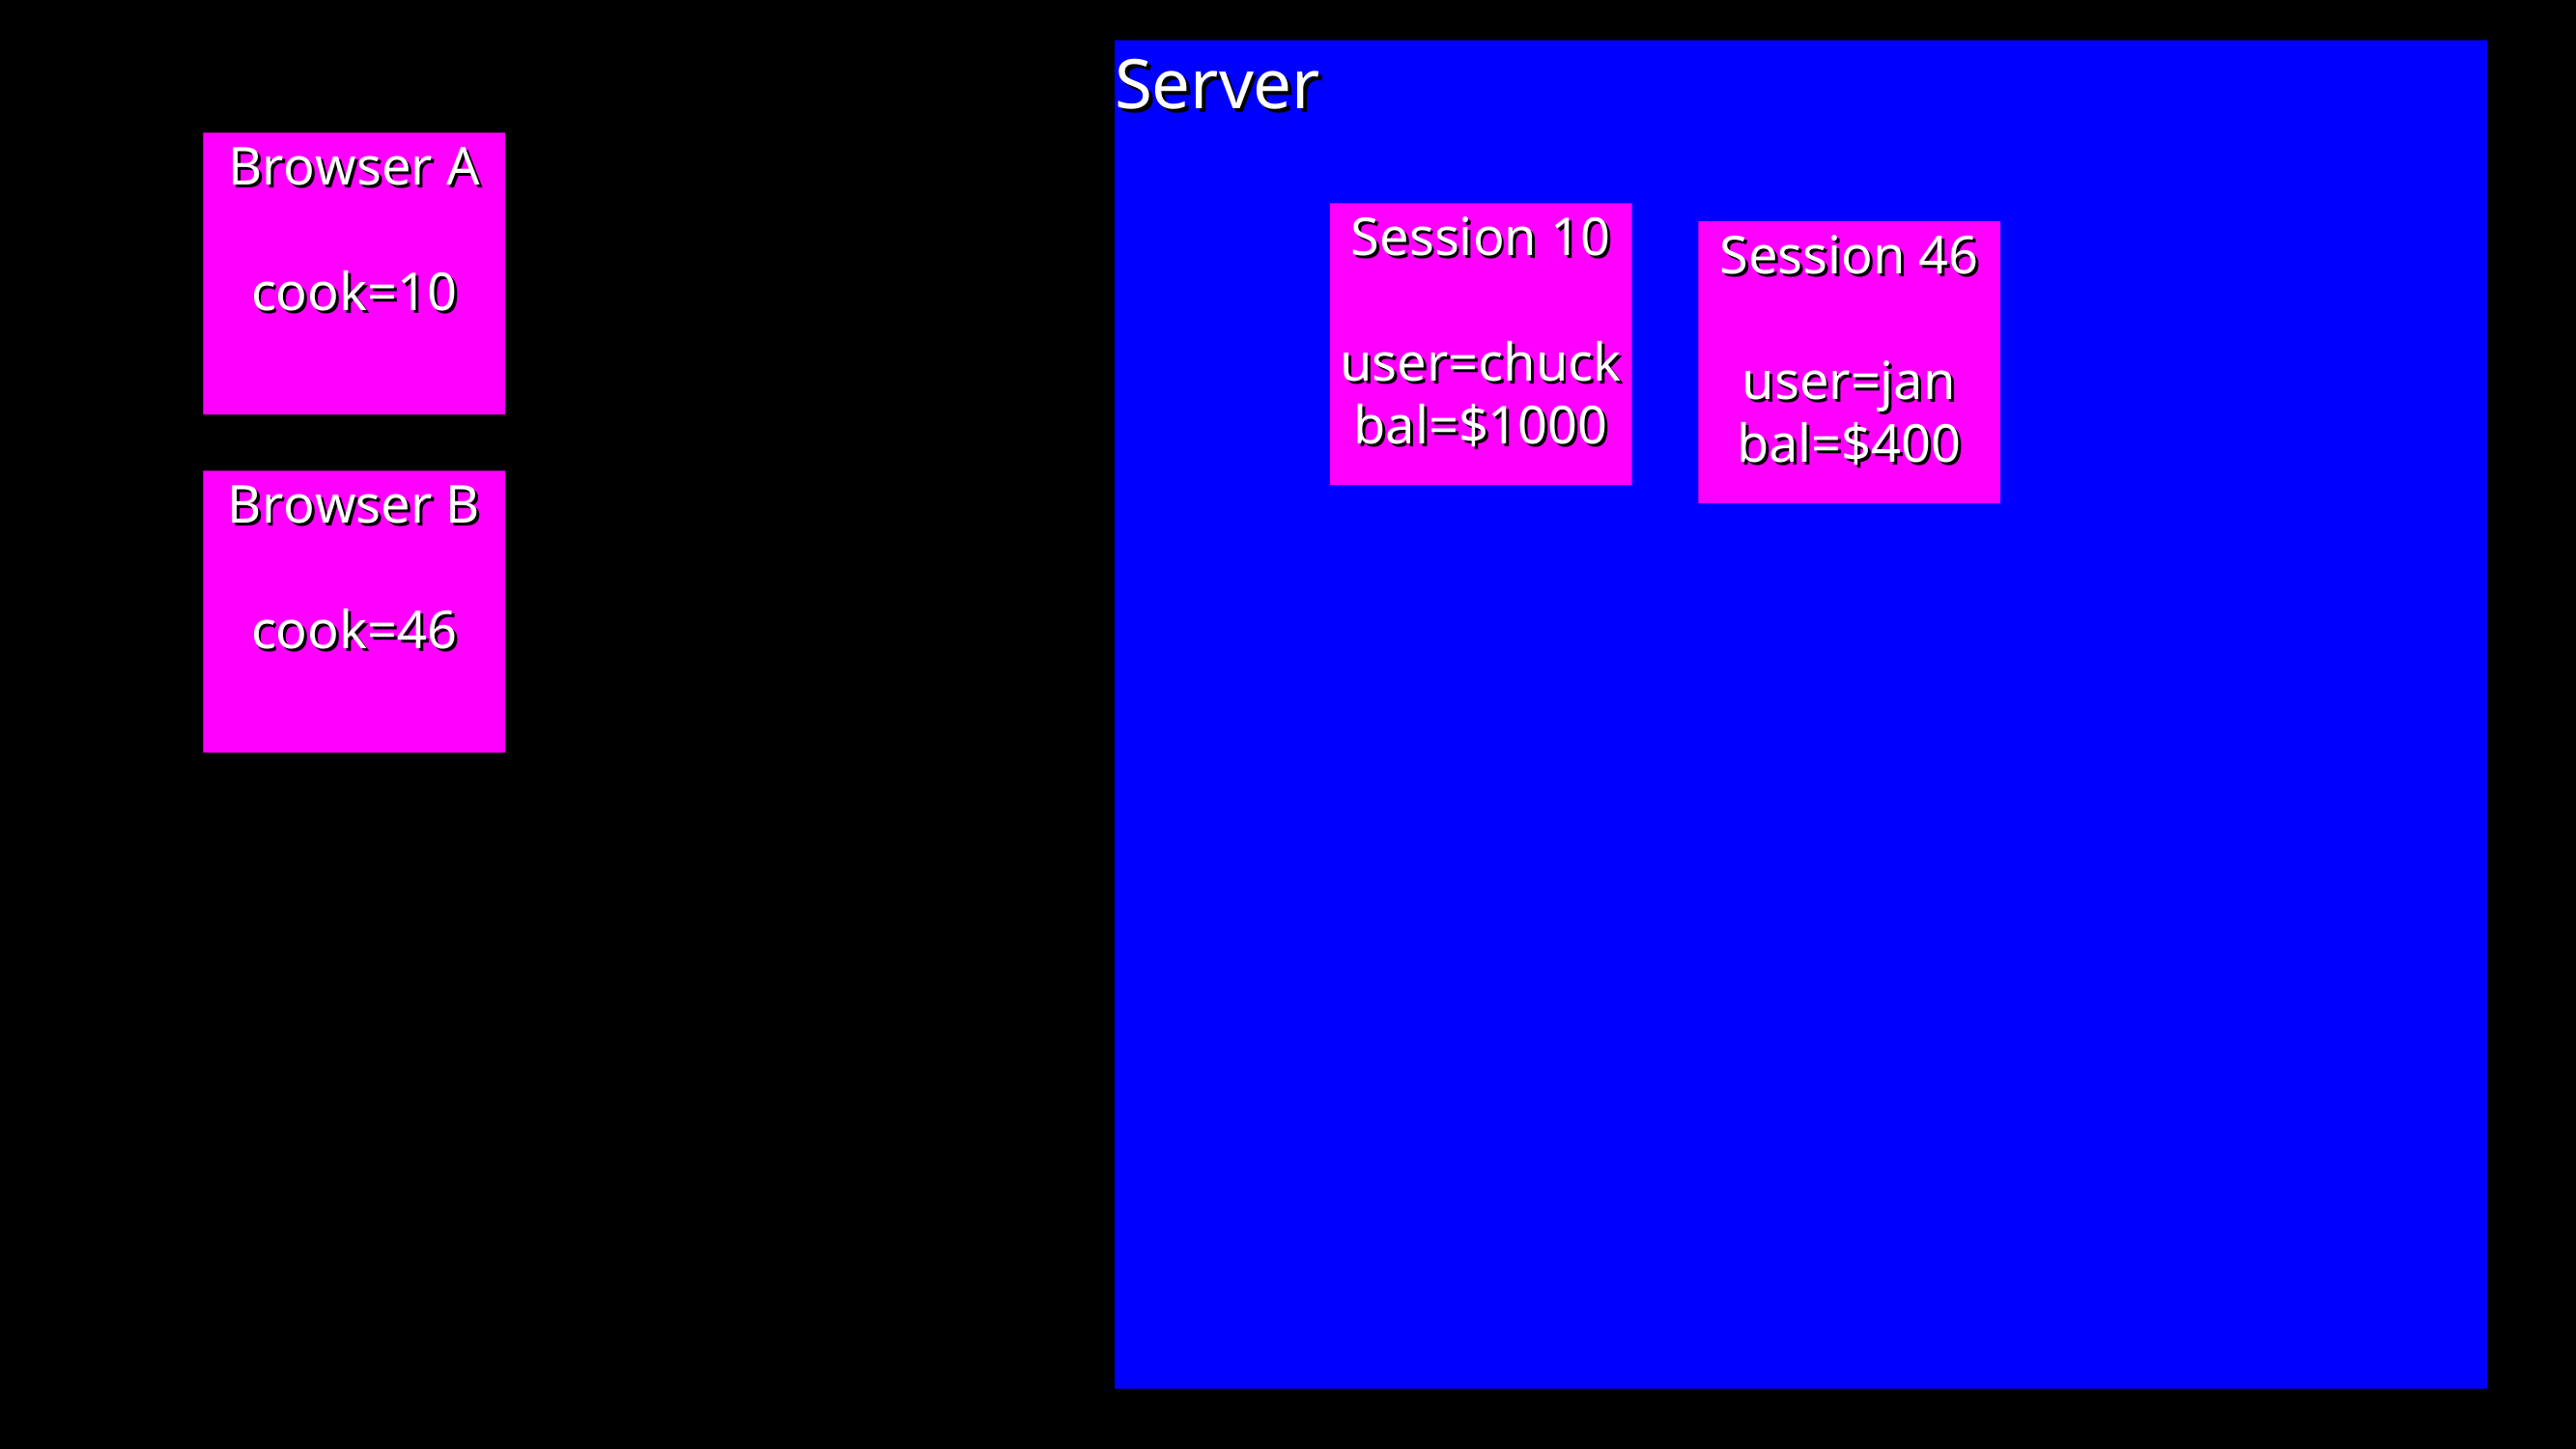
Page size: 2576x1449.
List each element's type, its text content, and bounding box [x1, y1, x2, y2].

text_box Server [1115, 40, 2487, 1389]
text_box Browser B cook=46 [203, 470, 505, 753]
text_box Session 10 user=chuck bal=$1000 [1330, 203, 1632, 486]
text_box Session 46 user=jan bal=$400 [1698, 221, 2000, 503]
text_box Browser A cook=10 [203, 132, 505, 415]
